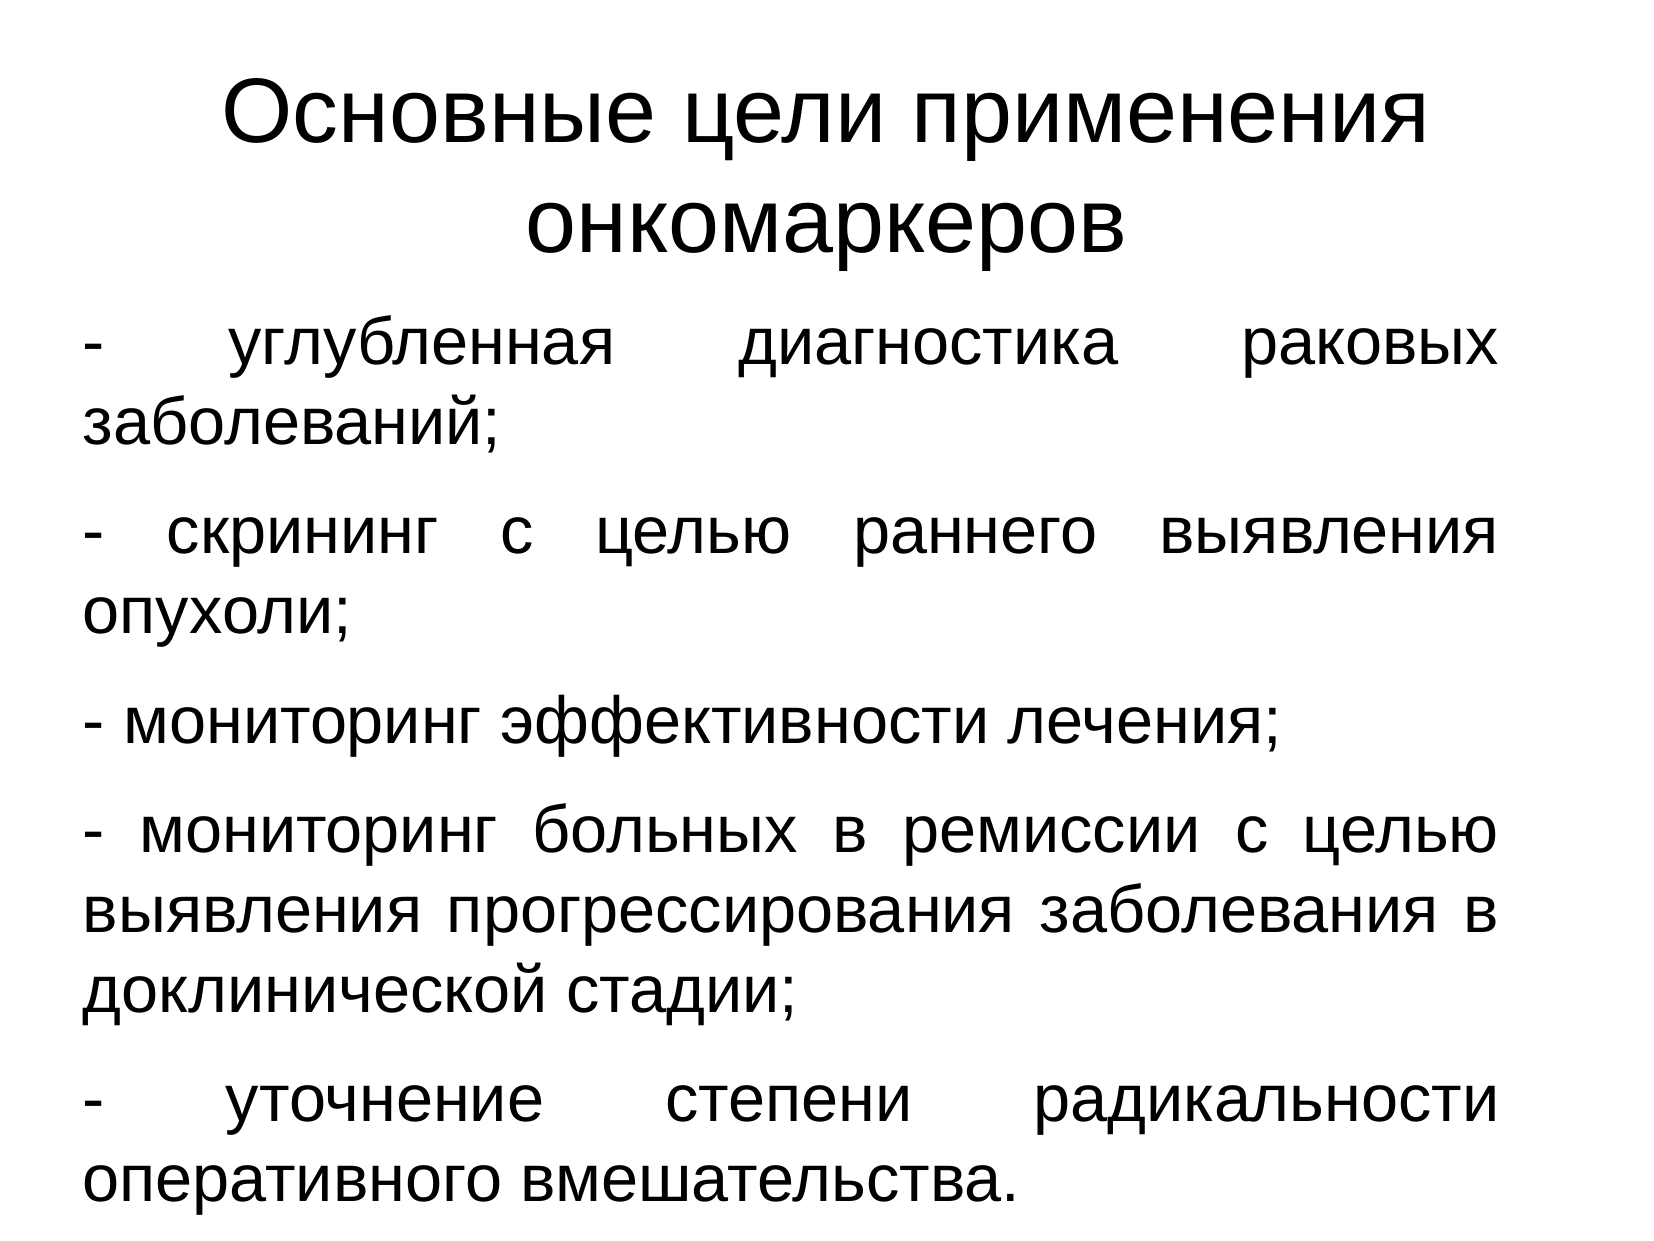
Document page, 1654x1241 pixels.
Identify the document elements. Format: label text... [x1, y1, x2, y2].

title Основные цели применения онкомаркеров [82, 50, 1571, 256]
subtitle - углубленная диагностика раковых заболеваний; - скрининг с целью раннего выявления опухоли; - мониторинг эффективности лечения; - мониторинг больных в ремиссии с целью выявления прогрессирования заболевания в доклинической стадии; - уточнение степени радикальности оперативного вмешательства. [82, 297, 1571, 1102]
